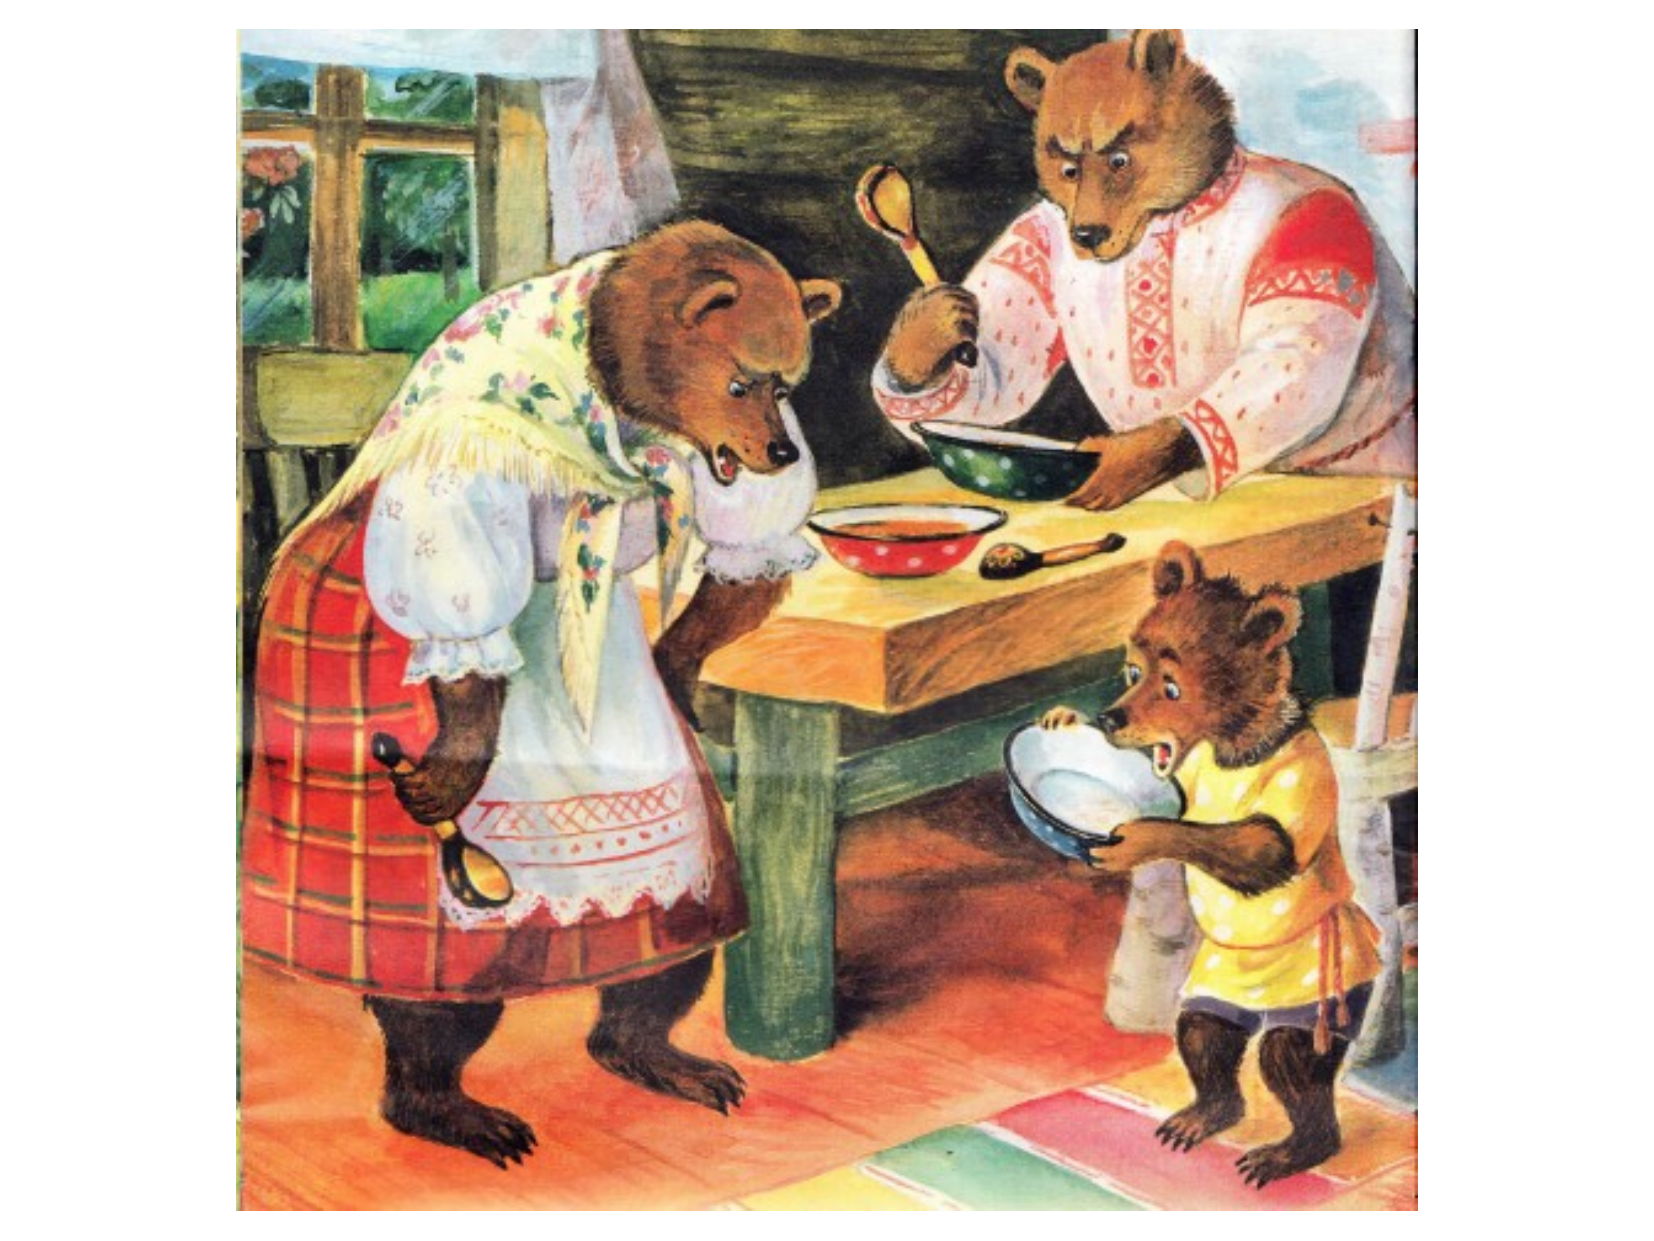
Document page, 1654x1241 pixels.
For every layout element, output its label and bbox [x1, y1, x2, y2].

picture [236, 29, 1418, 1211]
